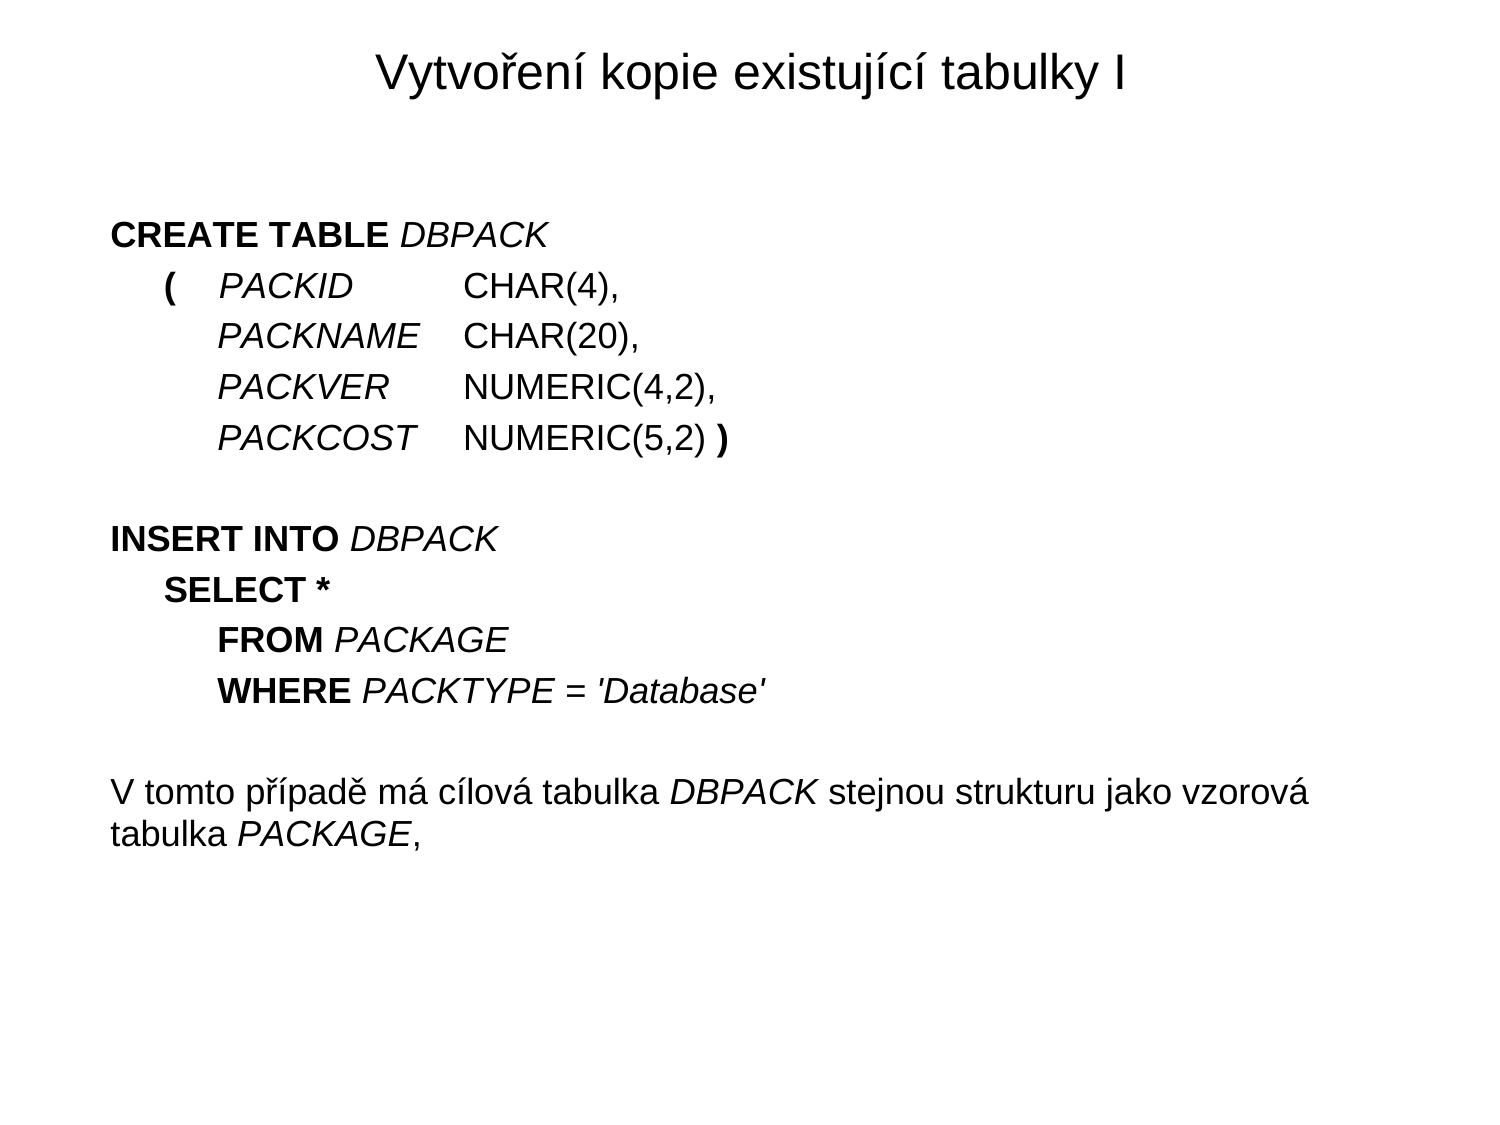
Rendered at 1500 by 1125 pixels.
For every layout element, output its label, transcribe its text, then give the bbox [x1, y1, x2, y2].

title Vytvoření kopie existující tabulky I [76, 0, 1427, 140]
chart [110, 204, 1368, 1035]
